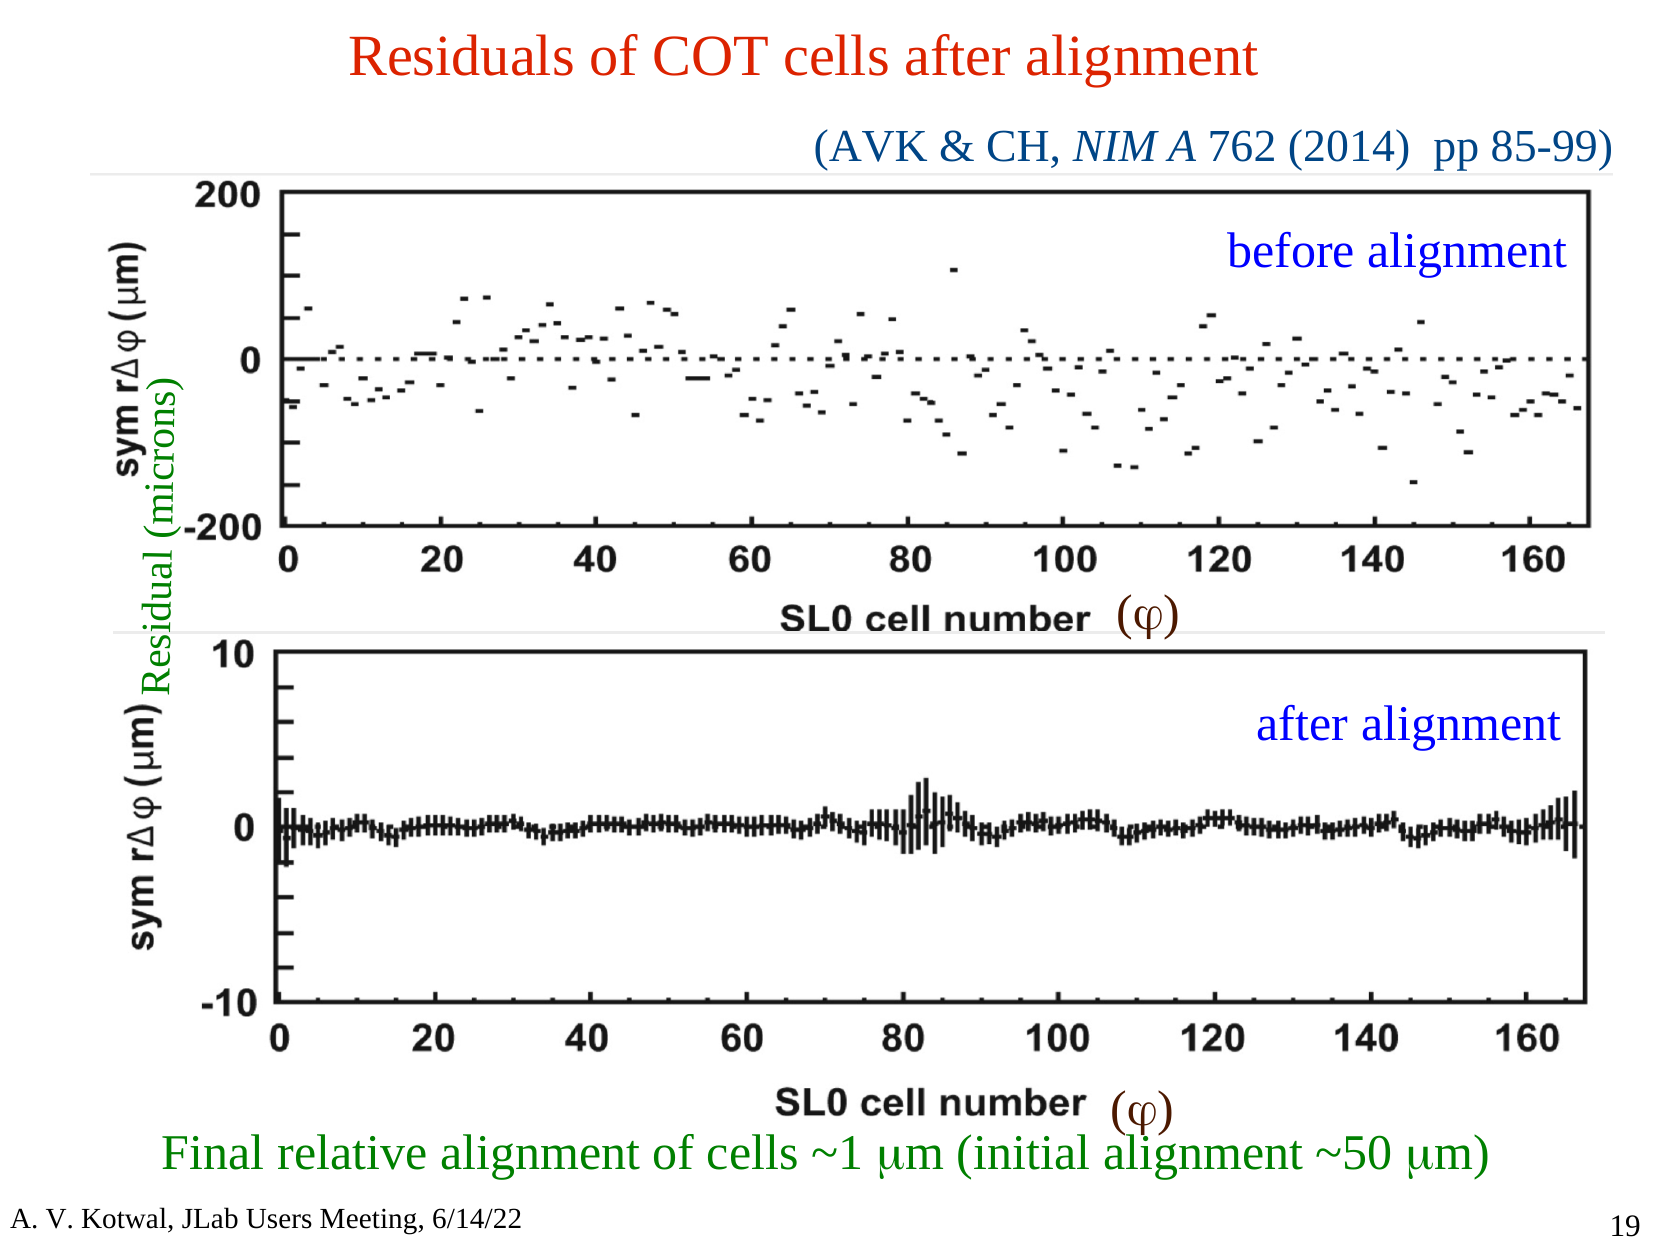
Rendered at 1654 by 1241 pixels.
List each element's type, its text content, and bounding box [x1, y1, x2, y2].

list Final relative alignment of cells ~1 μm (initial alignment ~50 μm) [144, 1125, 1654, 1201]
text_box before alignment [1227, 223, 1576, 279]
text_box (φ) [1116, 584, 1184, 651]
picture [90, 173, 1613, 1134]
text_box (φ) [1110, 1081, 1184, 1147]
text_box after alignment [1256, 695, 1562, 751]
text_box Residual (microns) [131, 218, 206, 697]
title Residuals of COT cells after alignment [97, 2, 1510, 109]
text_box (AVK & CH, NIM A 762 (2014) pp 85-99) [813, 120, 1614, 177]
